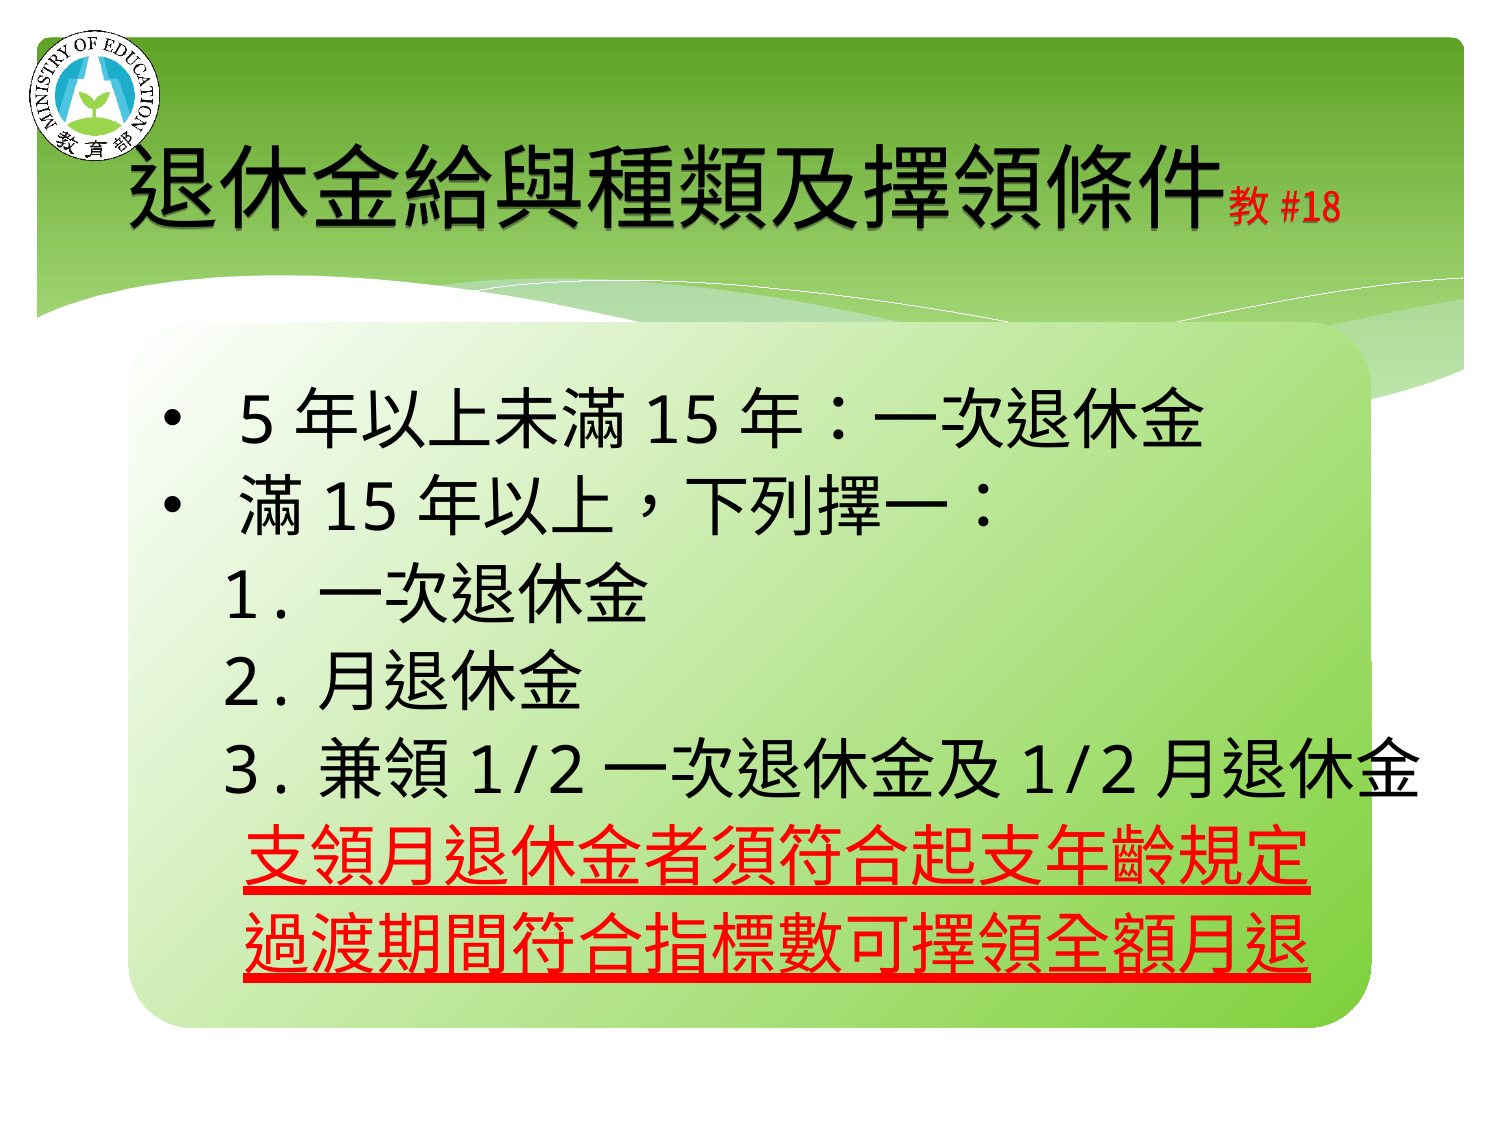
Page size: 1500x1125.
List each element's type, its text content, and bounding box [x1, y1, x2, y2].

text_box 5年以上未滿15年：一次退休金 滿15年以上，下列擇一： 1.一次退休金 2.月退休金 3.兼領1/2一次退休金及1/2月退休金 支領月退休金者須符合起支年齡規定 過渡期間符合指標數可擇領全額月退 [128, 322, 1372, 1028]
title 退休金給與種類及擇領條件教#18 [97, 90, 1373, 279]
picture [29, 30, 160, 161]
